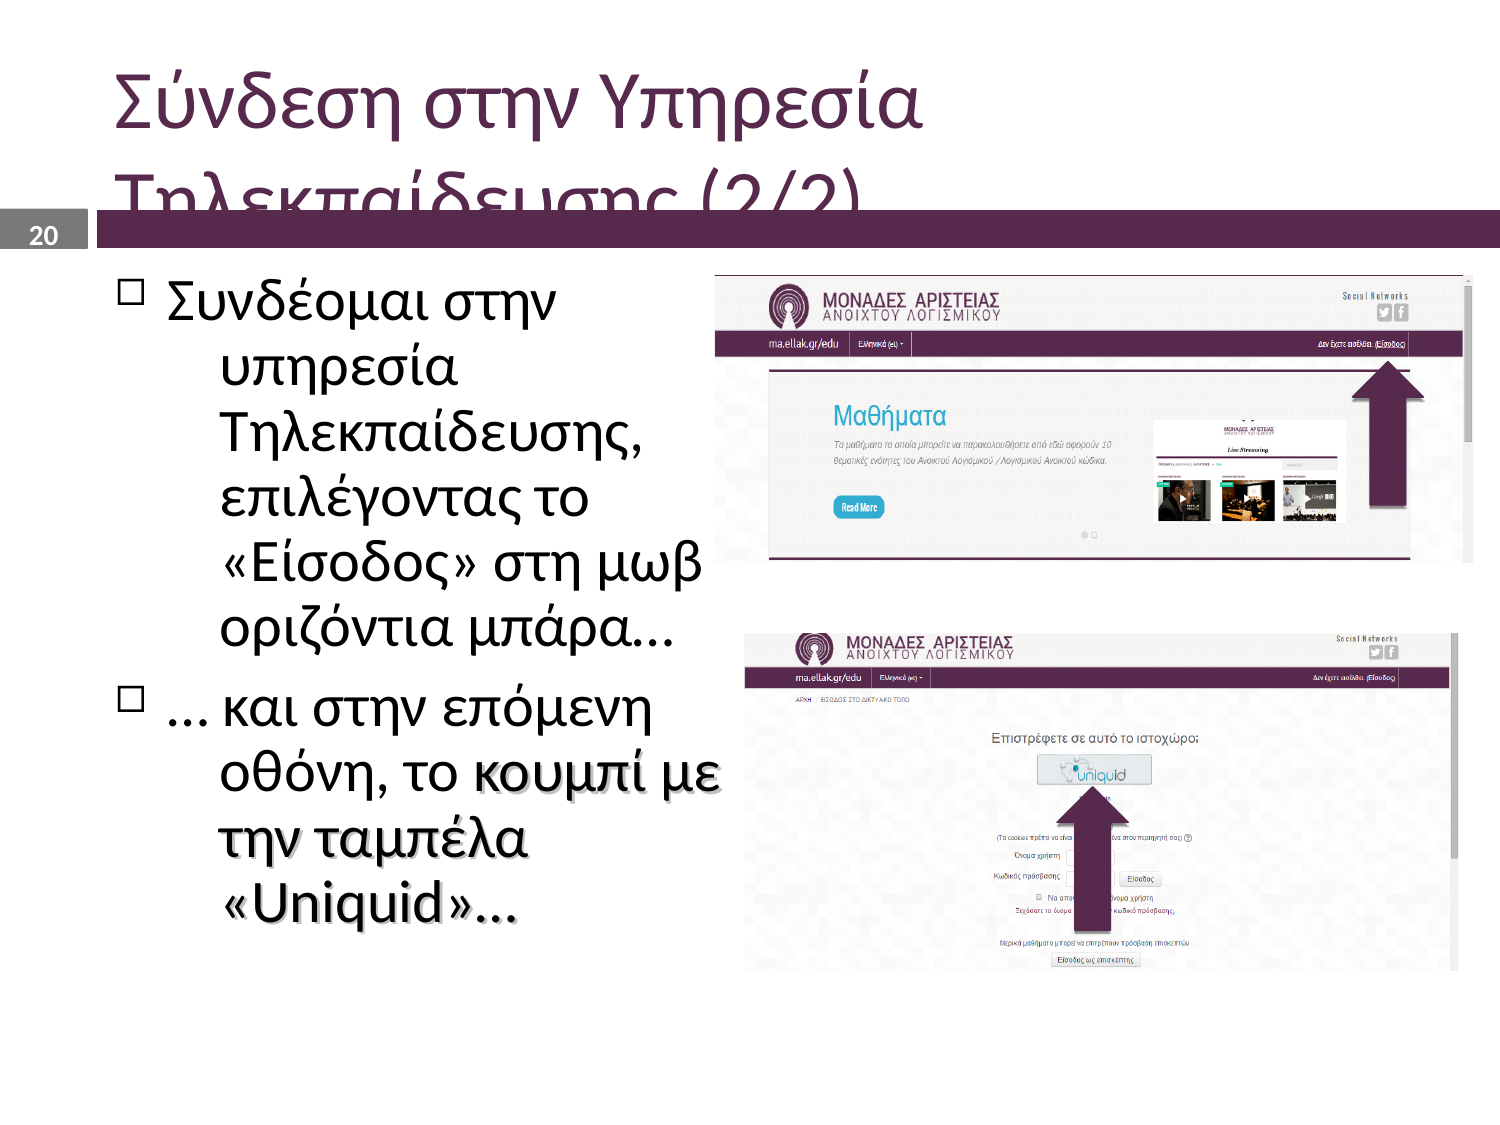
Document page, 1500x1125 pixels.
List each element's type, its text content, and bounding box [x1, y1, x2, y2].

picture [714, 275, 1473, 563]
list Συνδέομαι στην υπηρεσία Τηλεκπαίδευσης, επιλέγοντας το «Είσοδος» στη μωβ οριζόντια μπάρα… … και στην επόμενη οθόνη, το κουμπί με την ταμπέλα «Uniquid»… [99, 260, 738, 1011]
text_box [0, 208, 88, 249]
picture [744, 633, 1459, 971]
title Σύνδεση στην Υπηρεσία Τηλεκπαίδευσης (2/2) [99, 37, 1438, 201]
text_box [1057, 786, 1129, 931]
text_box [1352, 361, 1424, 505]
